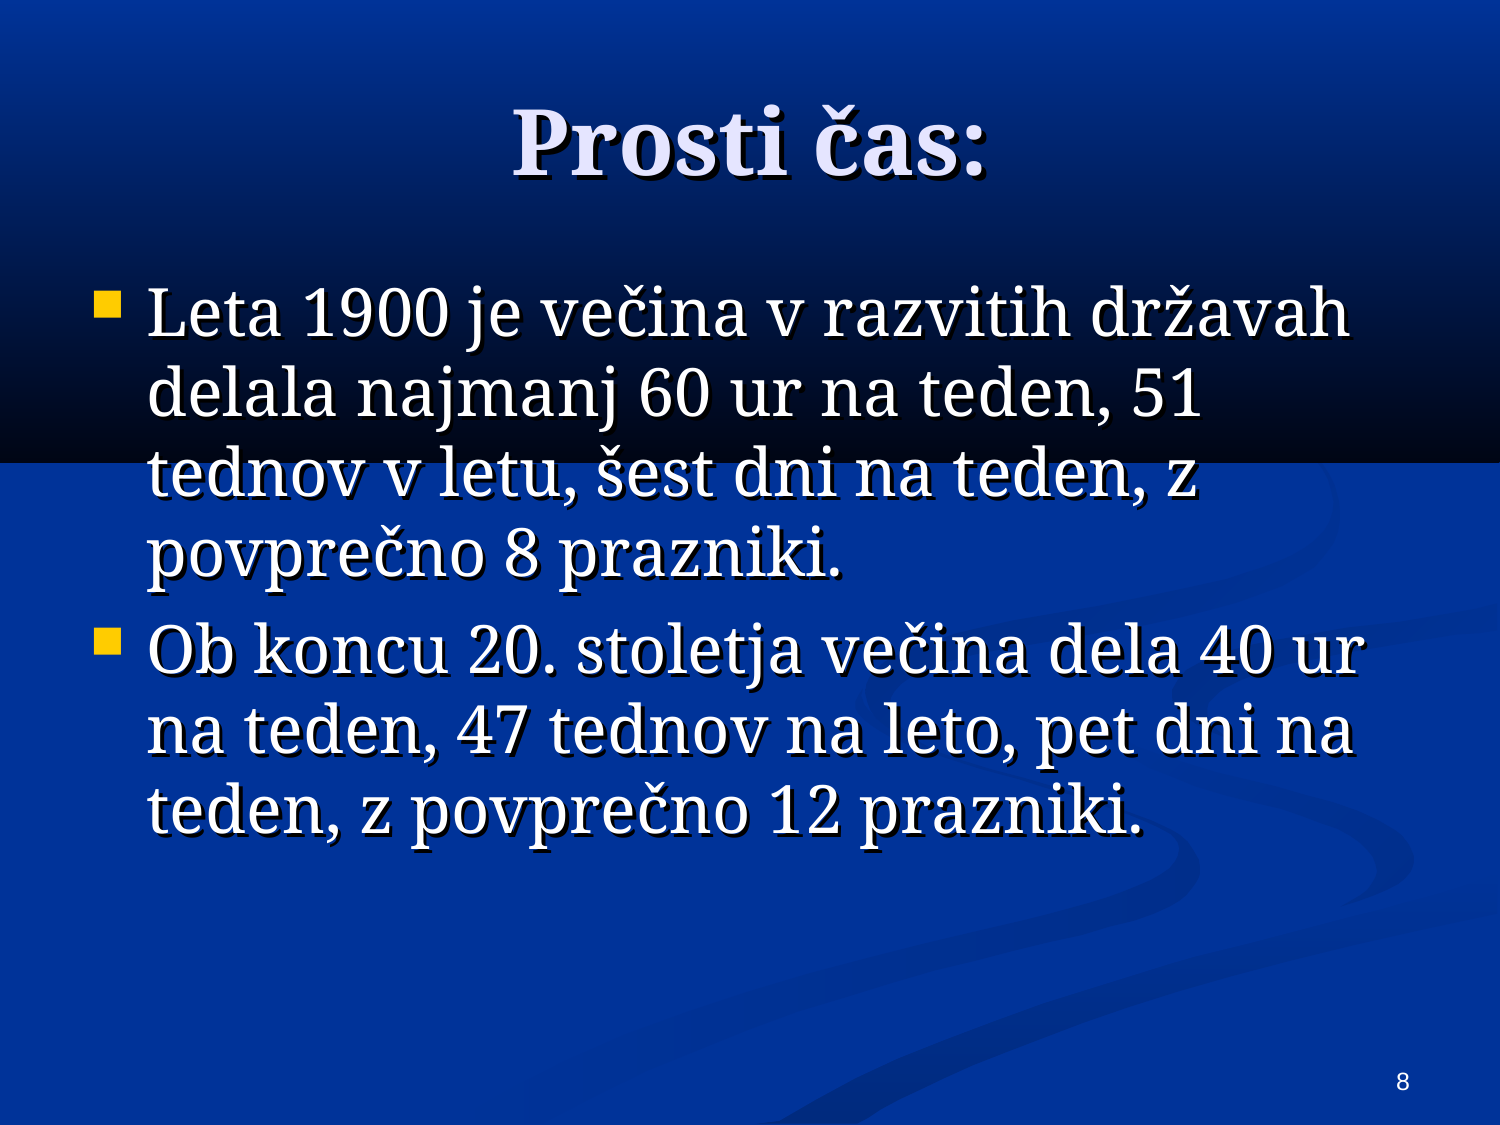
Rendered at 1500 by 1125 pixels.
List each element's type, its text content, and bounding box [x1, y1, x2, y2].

list Leta 1900 je večina v razvitih državah delala najmanj 60 ur na teden, 51 tednov v letu, šest dni na teden, z povprečno 8 prazniki. Ob koncu 20. stoletja večina dela 40 ur na teden, 47 tednov na leto, pet dni na teden, z povprečno 12 prazniki. [75, 262, 1426, 1006]
title Prosti čas: [75, 45, 1426, 233]
text_box <number> [1074, 1024, 1426, 1104]
